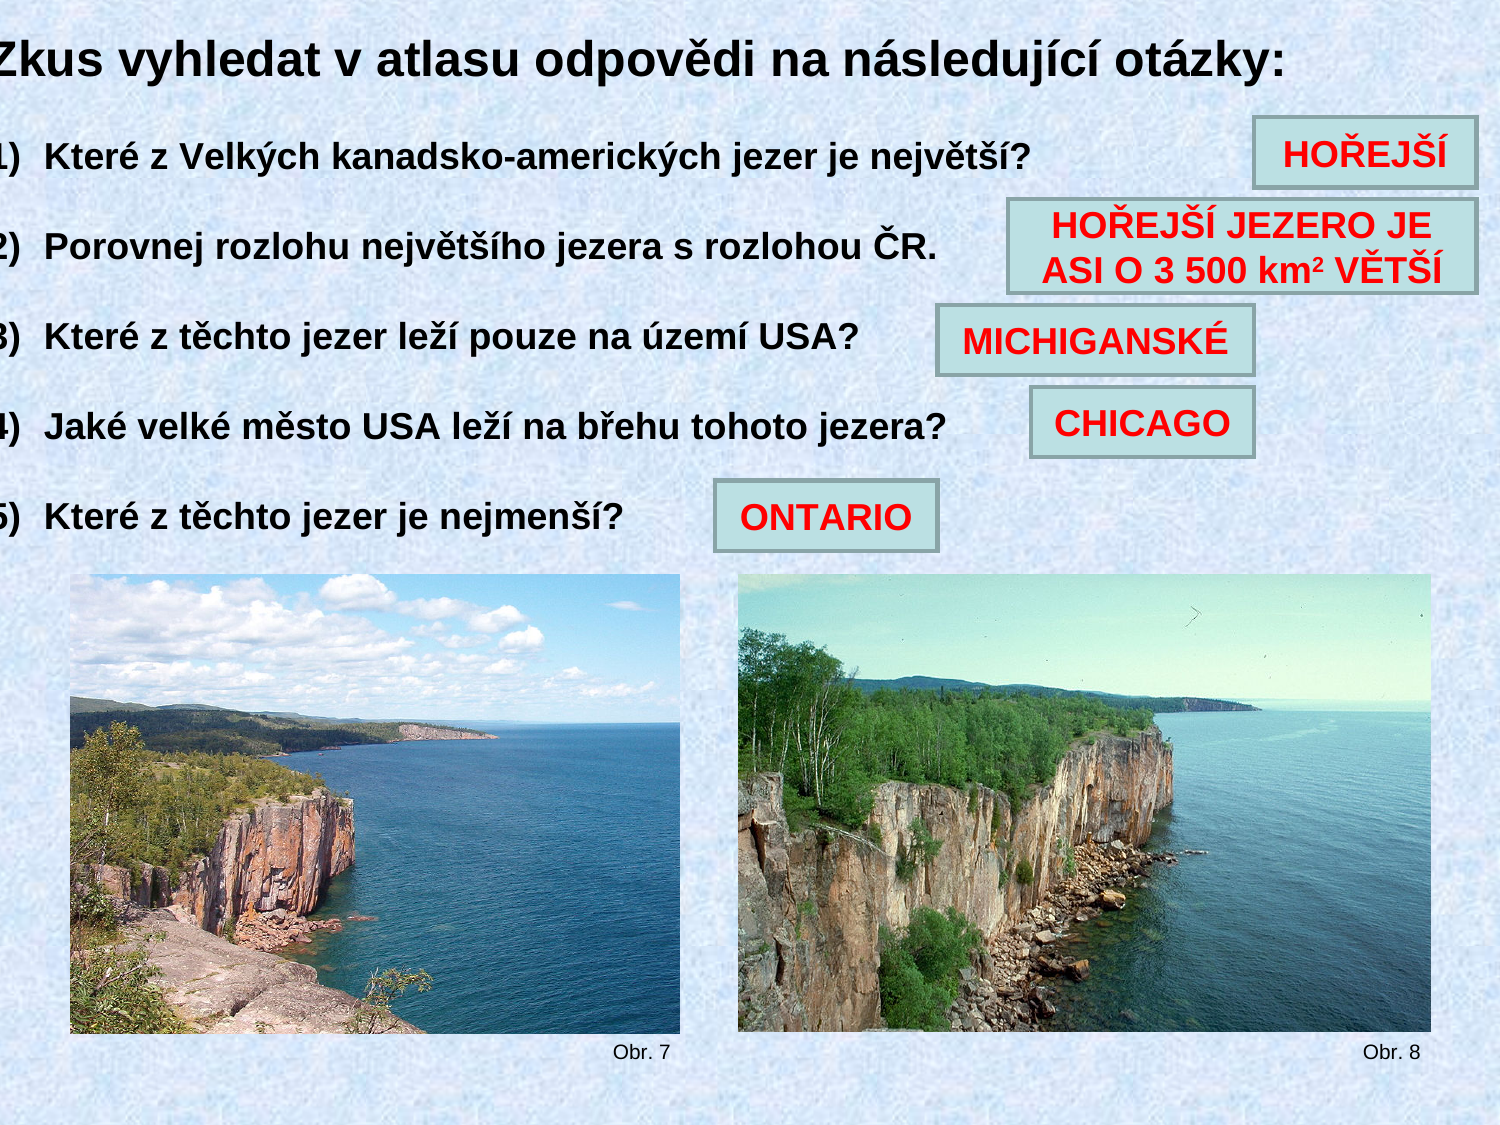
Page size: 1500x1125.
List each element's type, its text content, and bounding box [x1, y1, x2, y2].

text_box Zkus vyhledat v atlasu odpovědi na následující otázky: Které z Velkých kanadsko-amerických jezer je největší? Porovnej rozlohu největšího jezera s rozlohou ČR. Které z těchto jezer leží pouze na území USA? Jaké velké město USA leží na břehu tohoto jezera? Které z těchto jezer je nejmenší? [0, 18, 1416, 545]
picture [0, 0, 1500, 1125]
text_box ONTARIO [714, 480, 938, 551]
text_box Obr. 8 [1348, 1031, 1436, 1072]
text_box HOŘEJŠÍ [1253, 117, 1477, 188]
text_box CHICAGO [1031, 386, 1254, 457]
text_box Obr. 7 [598, 1031, 686, 1072]
text_box MICHIGANSKÉ [937, 304, 1254, 375]
text_box HOŘEJŠÍ JEZERO JE ASI O 3 500 km2 VĚTŠÍ [1007, 199, 1477, 293]
